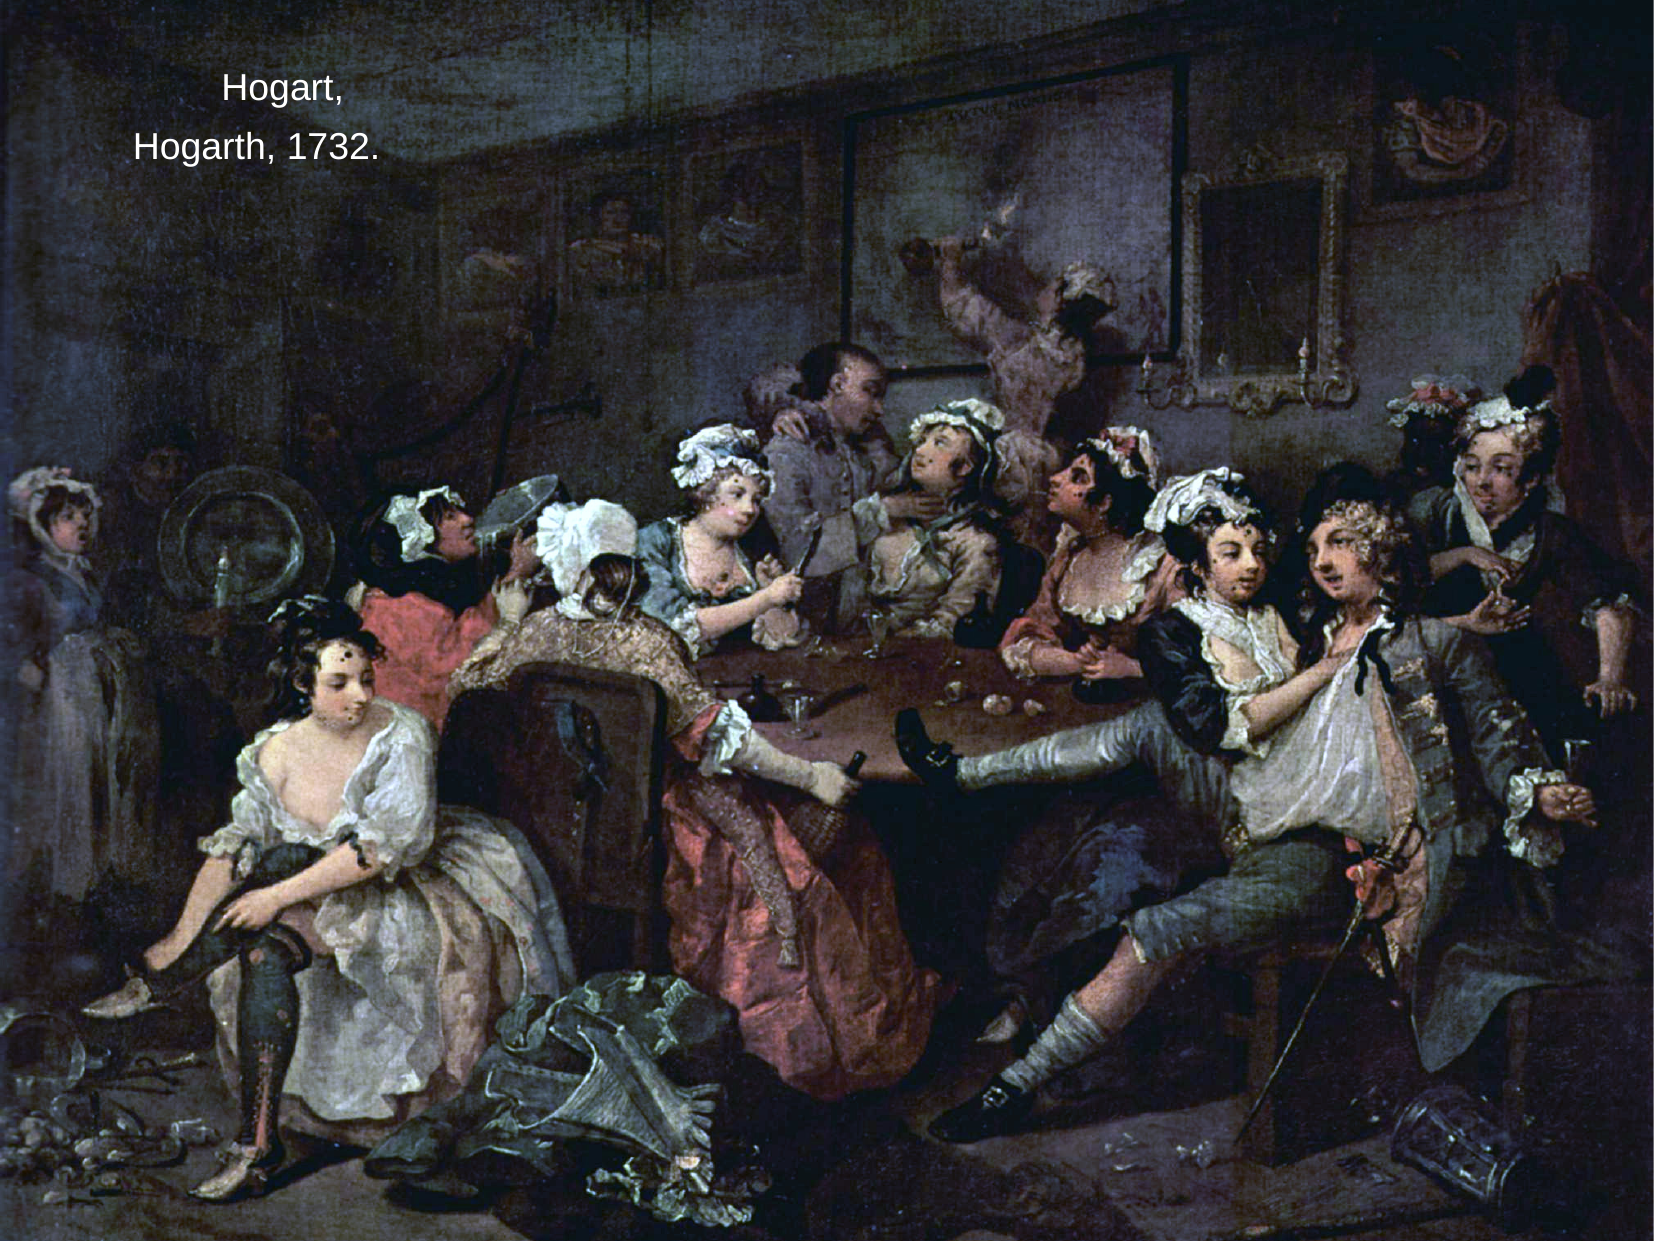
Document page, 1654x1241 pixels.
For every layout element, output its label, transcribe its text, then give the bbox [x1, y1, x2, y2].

text_box Hogarth, 1732. [118, 118, 396, 175]
picture [0, 0, 1654, 1241]
text_box Hogart, [206, 59, 370, 116]
